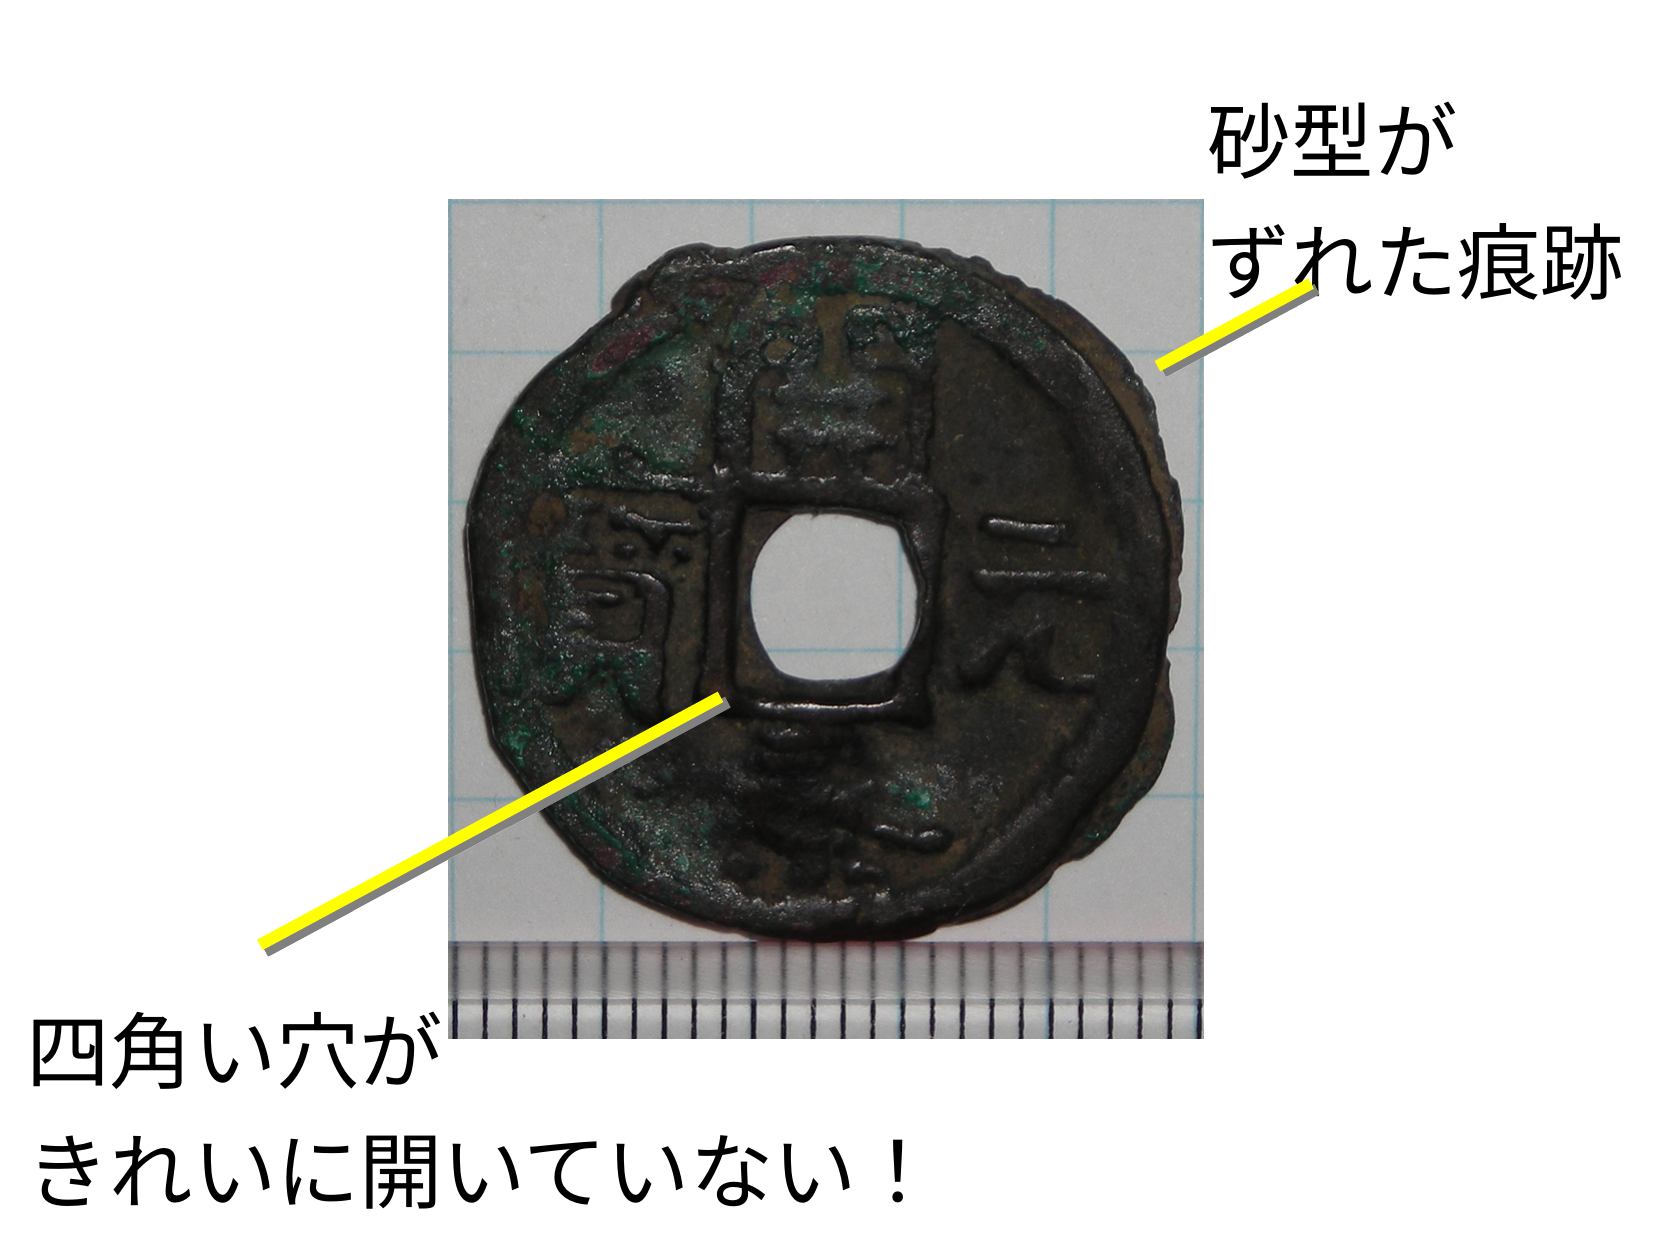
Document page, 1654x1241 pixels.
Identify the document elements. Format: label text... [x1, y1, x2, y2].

text_box 四角い穴が きれいに開いていない！ [11, 978, 958, 1205]
picture [448, 199, 1204, 1039]
text_box 砂型が ずれた痕跡 [1192, 68, 1639, 296]
